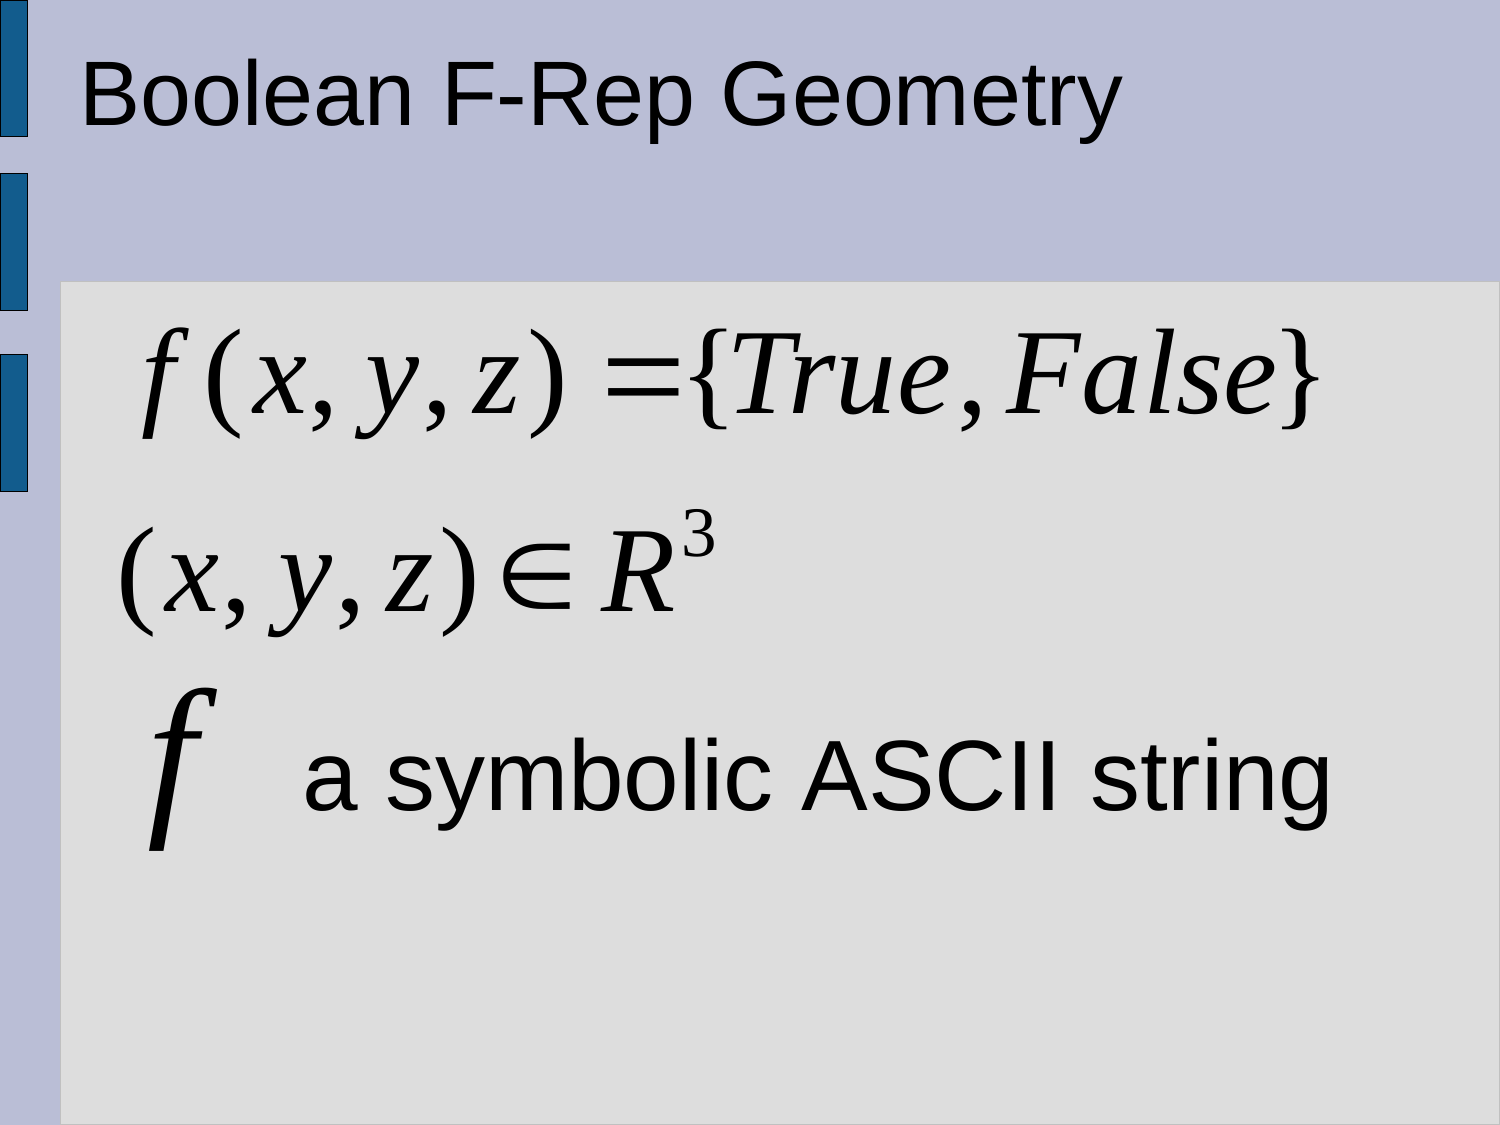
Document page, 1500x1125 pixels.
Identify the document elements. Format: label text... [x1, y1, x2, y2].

chart [87, 299, 1338, 888]
text_box a symbolic ASCII string [287, 712, 1450, 840]
text_box Boolean F-Rep Geometry [0, 0, 1204, 188]
